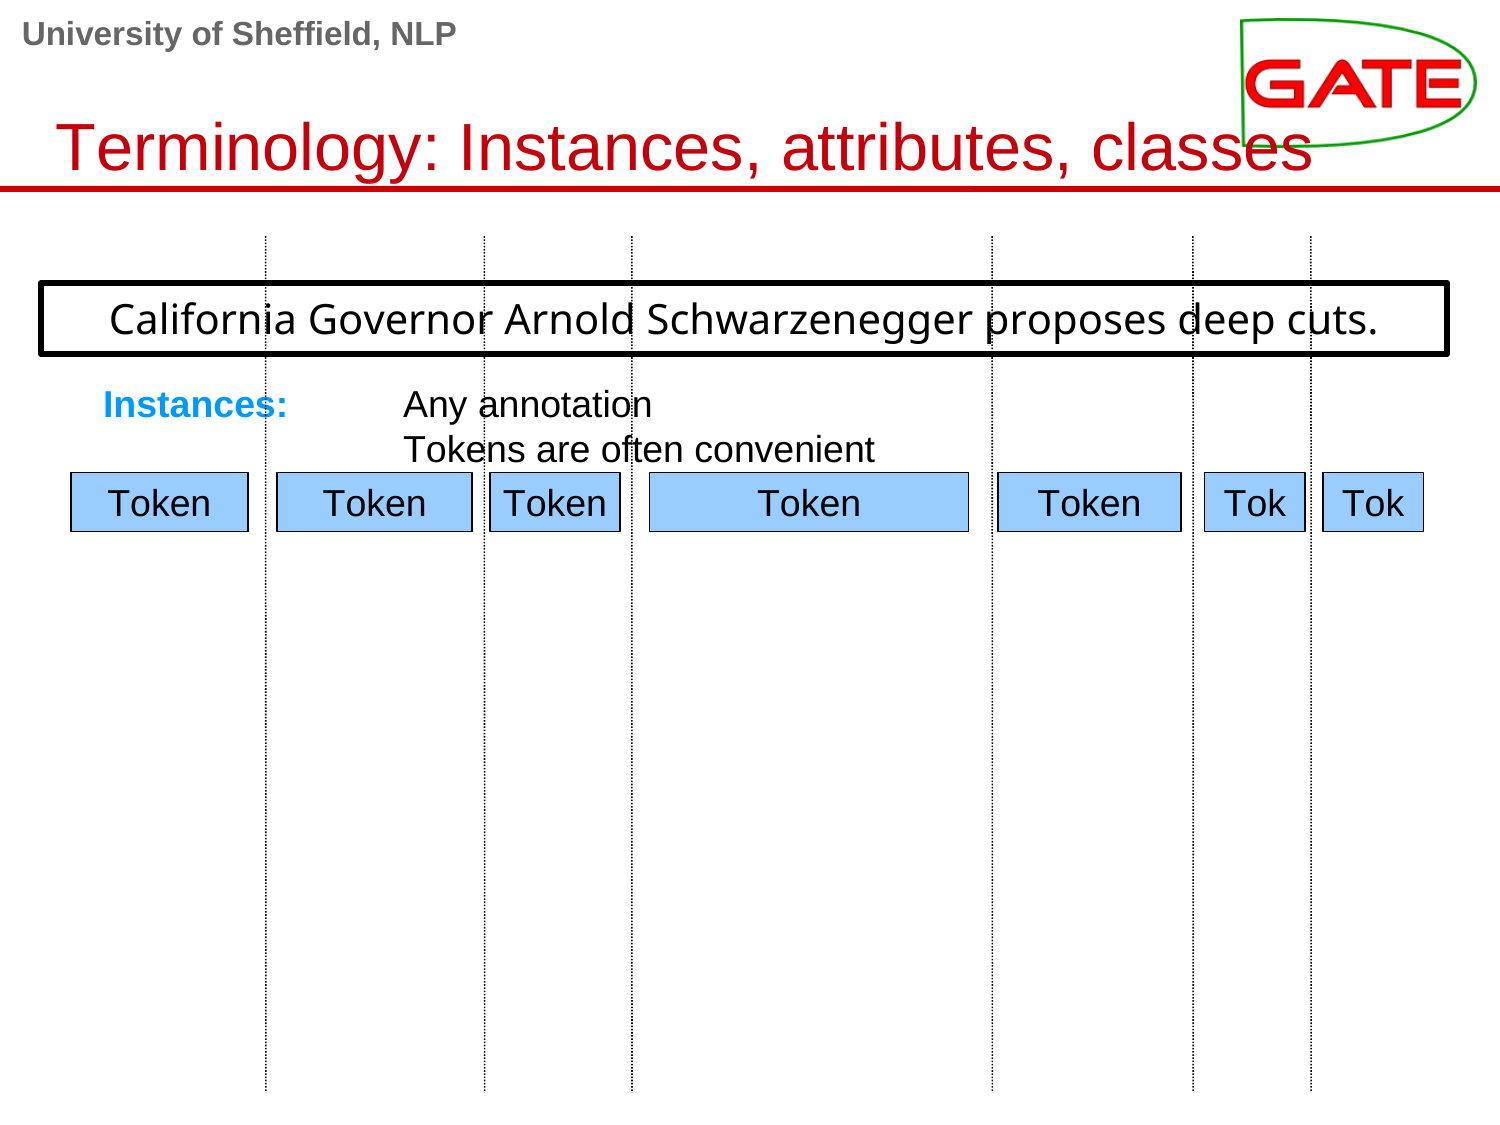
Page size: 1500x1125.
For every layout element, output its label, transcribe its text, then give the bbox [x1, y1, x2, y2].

text_box Tok [1204, 472, 1306, 532]
text_box Instances: Any annotation Tokens are often convenient [88, 372, 1026, 478]
text_box California Governor Arnold Schwarzenegger proposes deep cuts. [41, 282, 1447, 355]
title Terminology: Instances, attributes, classes [41, 30, 1392, 262]
text_box Token [490, 478, 620, 532]
picture [1240, 18, 1477, 148]
text_box Token [649, 478, 969, 532]
text_box Token [997, 472, 1181, 532]
text_box Token [70, 472, 248, 532]
text_box Token [277, 472, 473, 532]
text_box Tok [1322, 472, 1424, 532]
